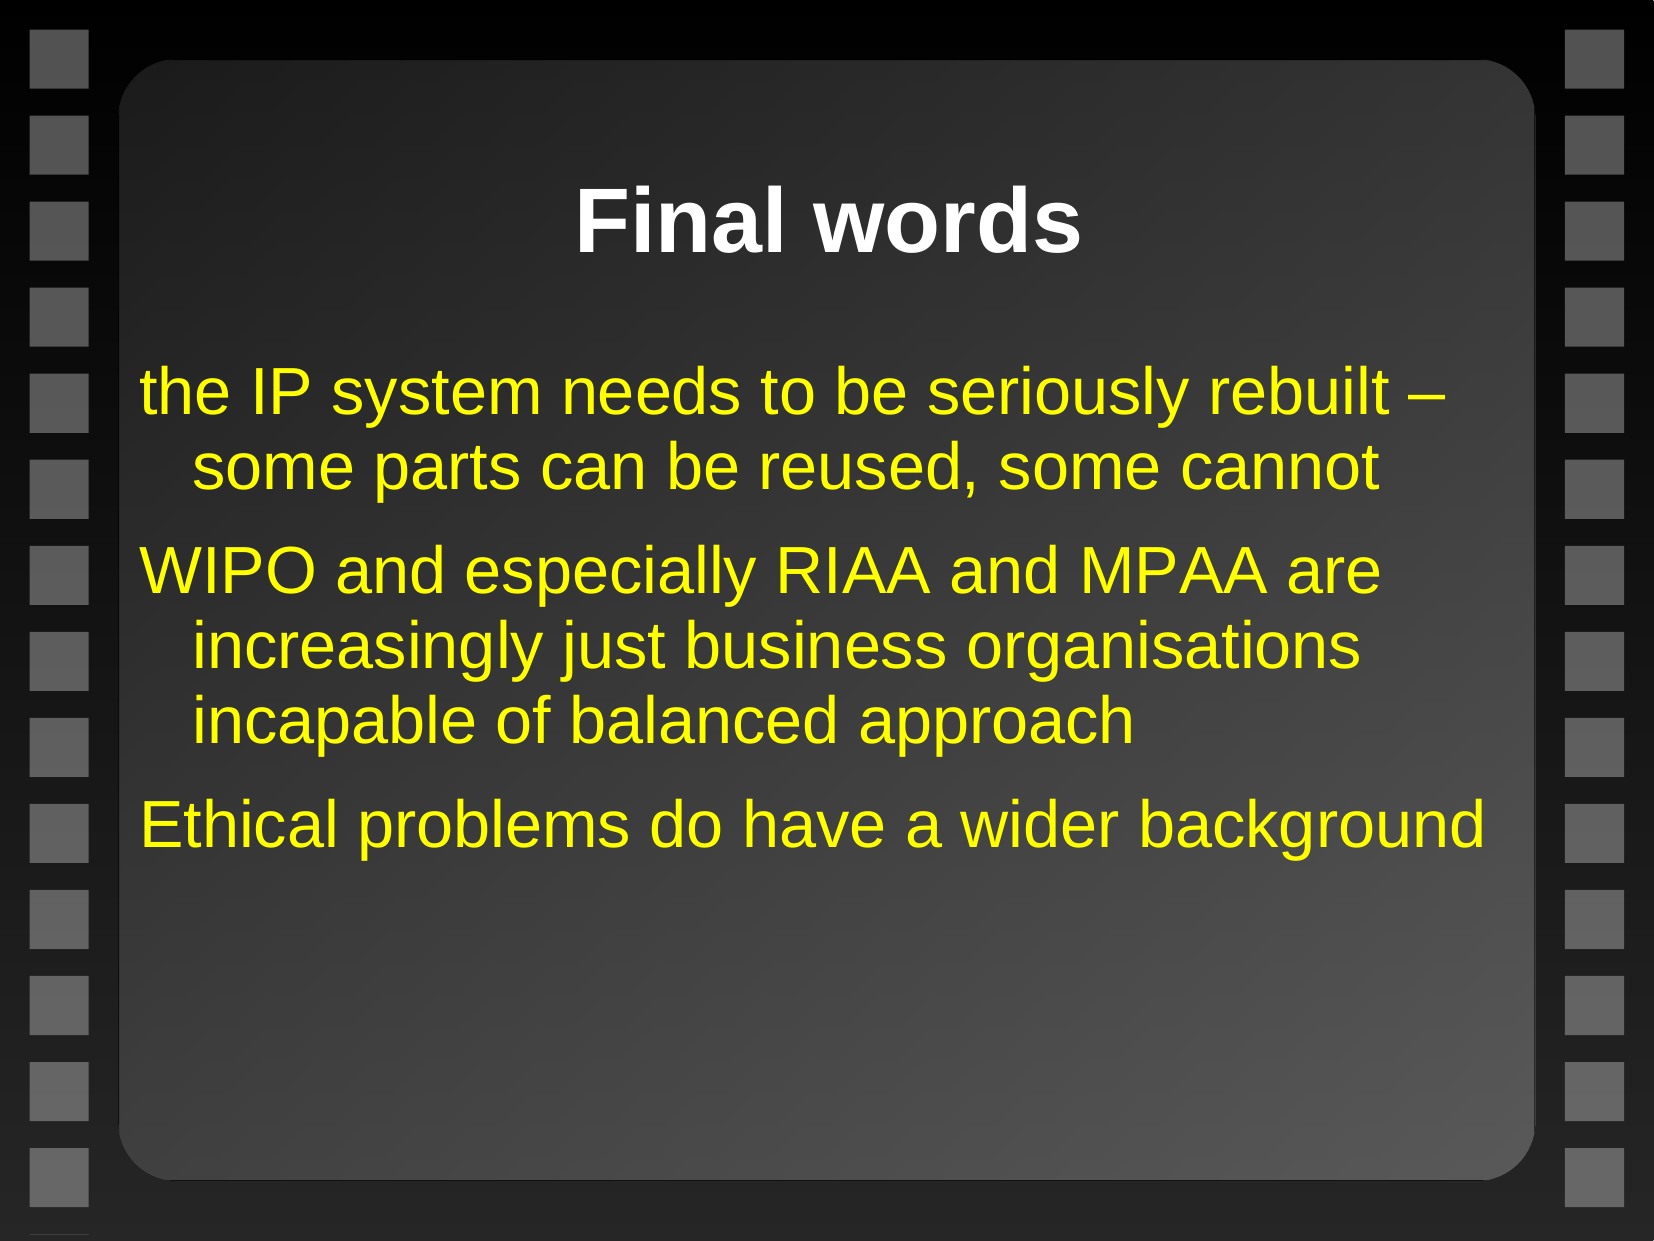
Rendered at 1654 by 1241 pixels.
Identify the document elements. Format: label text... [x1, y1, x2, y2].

title Final words [123, 117, 1536, 325]
list the IP system needs to be seriously rebuilt – some parts can be reused, some cannot WIPO and especially RIAA and MPAA are increasingly just business organisations incapable of balanced approach Ethical problems do have a wider background [121, 354, 1534, 1127]
